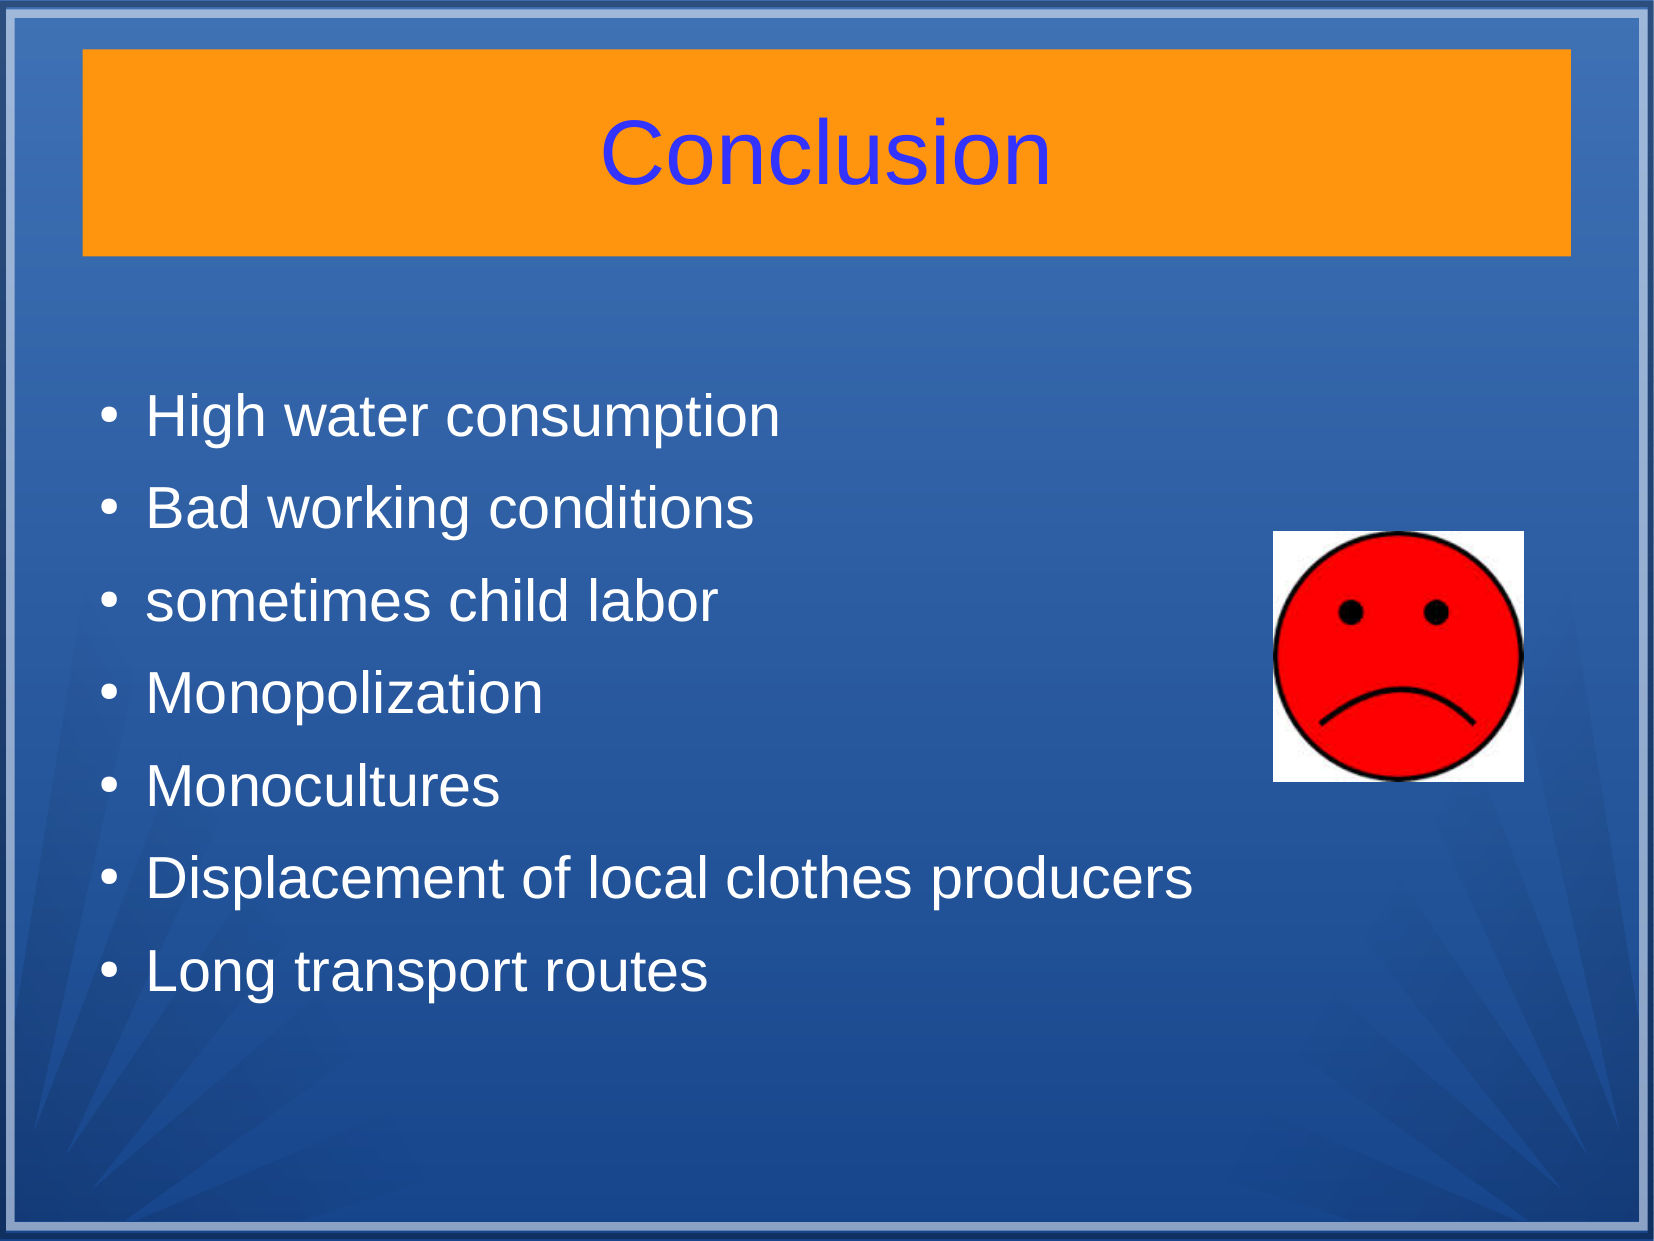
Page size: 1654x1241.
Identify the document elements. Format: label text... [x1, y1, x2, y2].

title Conclusion [82, 49, 1571, 257]
picture [1273, 531, 1524, 782]
list High water consumption Bad working conditions sometimes child labor Monopolization Monocultures Displacement of local clothes producers Long transport routes [82, 290, 1571, 1010]
